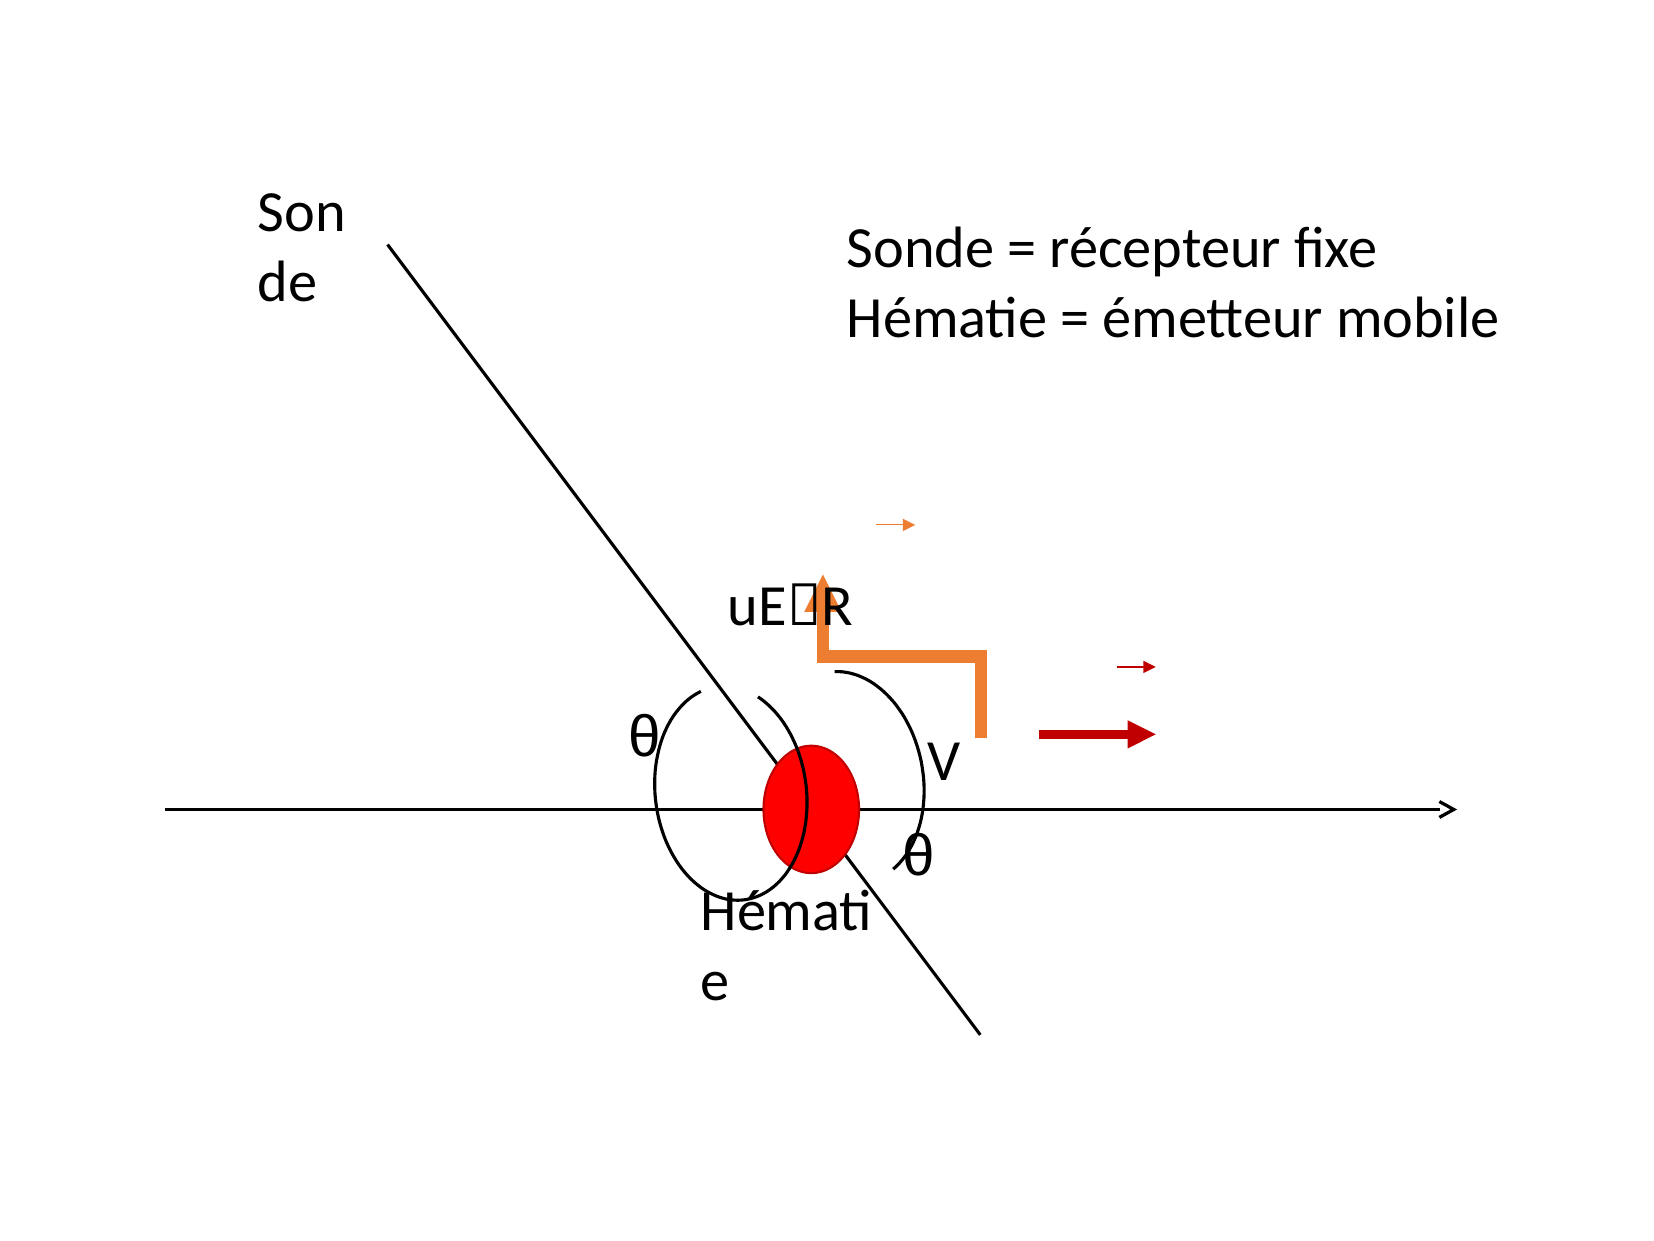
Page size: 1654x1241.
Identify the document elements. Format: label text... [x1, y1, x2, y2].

text_box Sonde [242, 165, 391, 321]
text_box [763, 776, 805, 864]
text_box θ [613, 690, 835, 776]
text_box V [912, 714, 1134, 800]
text_box [795, 754, 860, 864]
text_box V [912, 739, 922, 800]
text_box Sonde = récepteur fixe Hématie = émetteur mobile [832, 201, 1515, 357]
text_box θ [910, 856, 926, 872]
text_box Hématie [685, 864, 789, 898]
text_box Hématie [685, 864, 908, 1020]
text_box θ [911, 836, 926, 852]
text_box θ [887, 809, 1109, 895]
text_box Hématie [709, 895, 727, 909]
text_box uER [713, 559, 935, 645]
